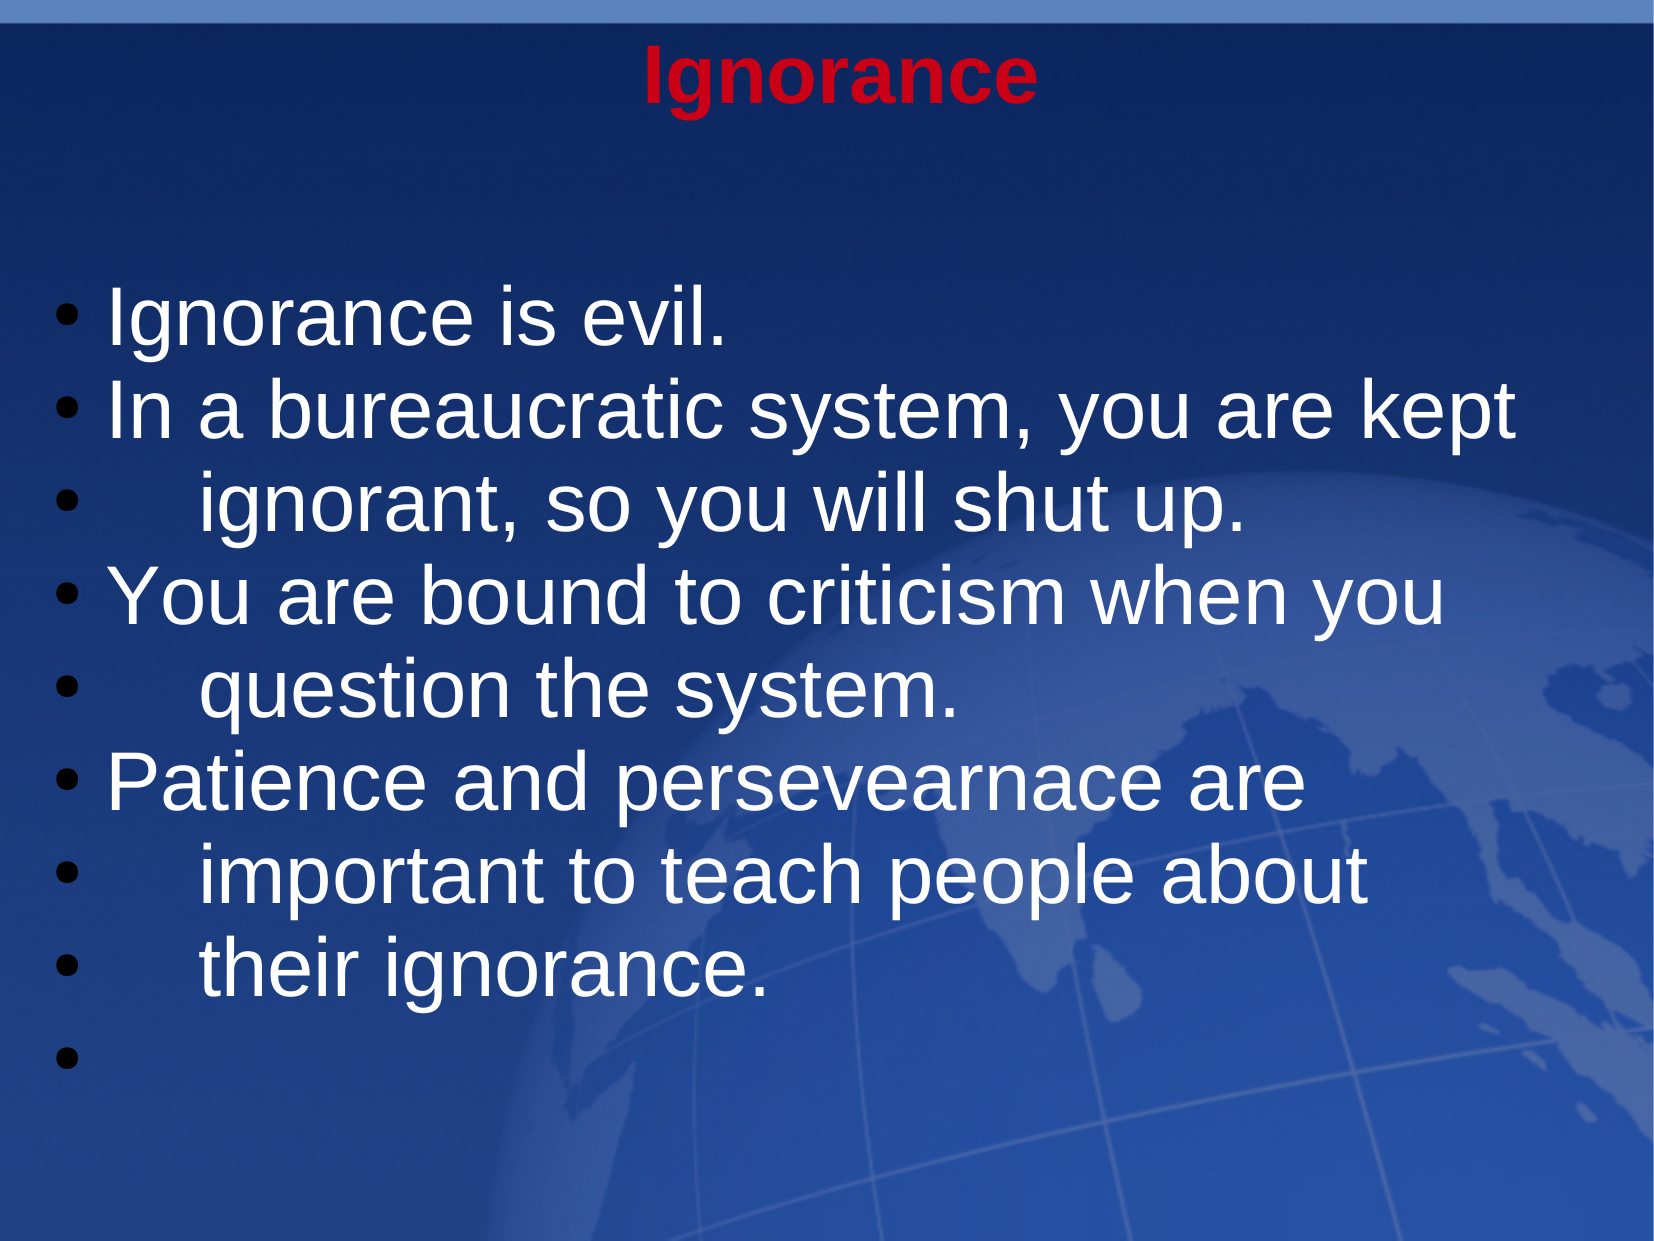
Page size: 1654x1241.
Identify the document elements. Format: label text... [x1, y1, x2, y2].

picture [0, 0, 1654, 1241]
text_box Ignorance is evil. In a bureaucratic system, you are kept ignorant, so you will shut up. You are bound to criticism when you question the system. Patience and persevearnace are important to teach people about their ignorance. [37, 262, 1576, 1207]
text_box Ignorance [109, 20, 1573, 143]
